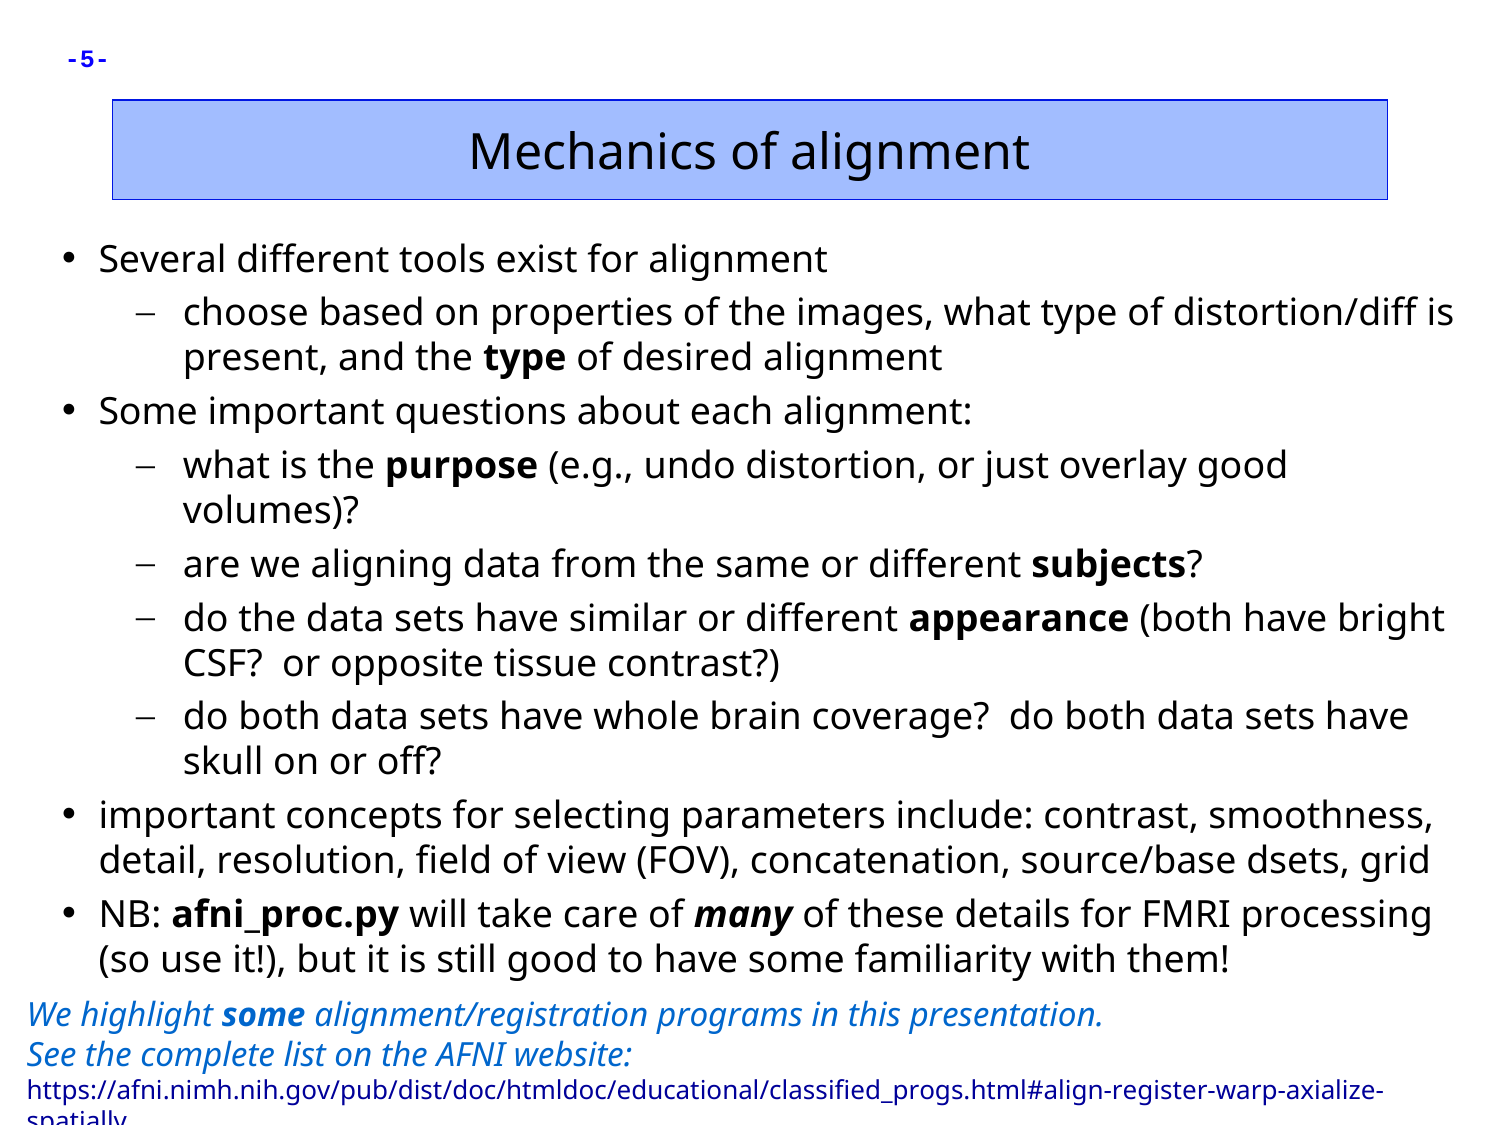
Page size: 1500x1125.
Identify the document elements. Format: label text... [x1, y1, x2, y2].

text_box Several different tools exist for alignment choose based on properties of the images, what type of distortion/diff is present, and the type of desired alignment Some important questions about each alignment: what is the purpose (e.g., undo distortion, or just overlay good volumes)? are we aligning data from the same or different subjects? do the data sets have similar or different appearance (both have bright CSF? or opposite tissue contrast?) do both data sets have whole brain coverage? do both data sets have skull on or off? important concepts for selecting parameters include: contrast, smoothness, detail, resolution, field of view (FOV), concatenation, source/base dsets, grid NB: afni_proc.py will take care of many of these details for FMRI processing (so use it!), but it is still good to have some familiarity with them! [46, 226, 1477, 980]
text_box We highlight some alignment/registration programs in this presentation. See the complete list on the AFNI website: https://afni.nimh.nih.gov/pub/dist/doc/htmldoc/educational/classified_progs.html#align-register-warp-axialize-spatially [11, 985, 1500, 1112]
text_box Mechanics of alignment [112, 99, 1388, 200]
